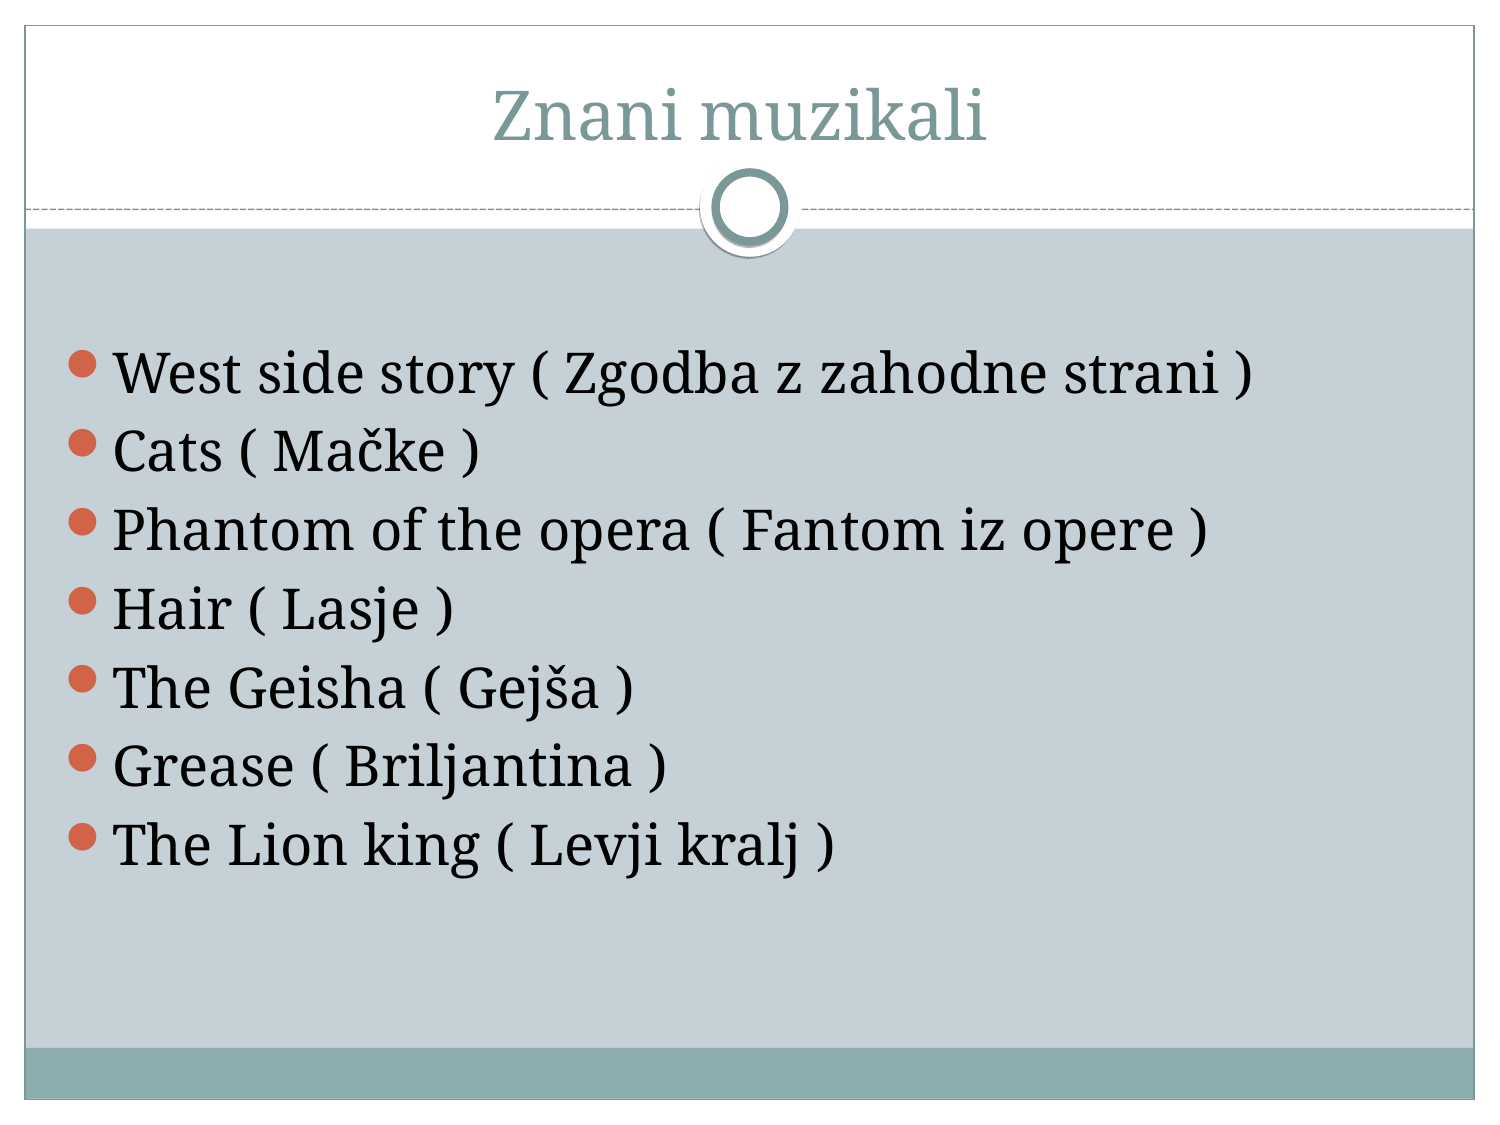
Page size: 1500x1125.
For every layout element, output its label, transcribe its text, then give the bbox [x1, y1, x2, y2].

title Znani muzikali [49, 37, 1450, 162]
list West side story ( Zgodba z zahodne strani ) Cats ( Mačke ) Phantom of the opera ( Fantom iz opere ) Hair ( Lasje ) The Geisha ( Gejša ) Grease ( Briljantina ) The Lion king ( Levji kralj ) [49, 250, 1445, 1001]
